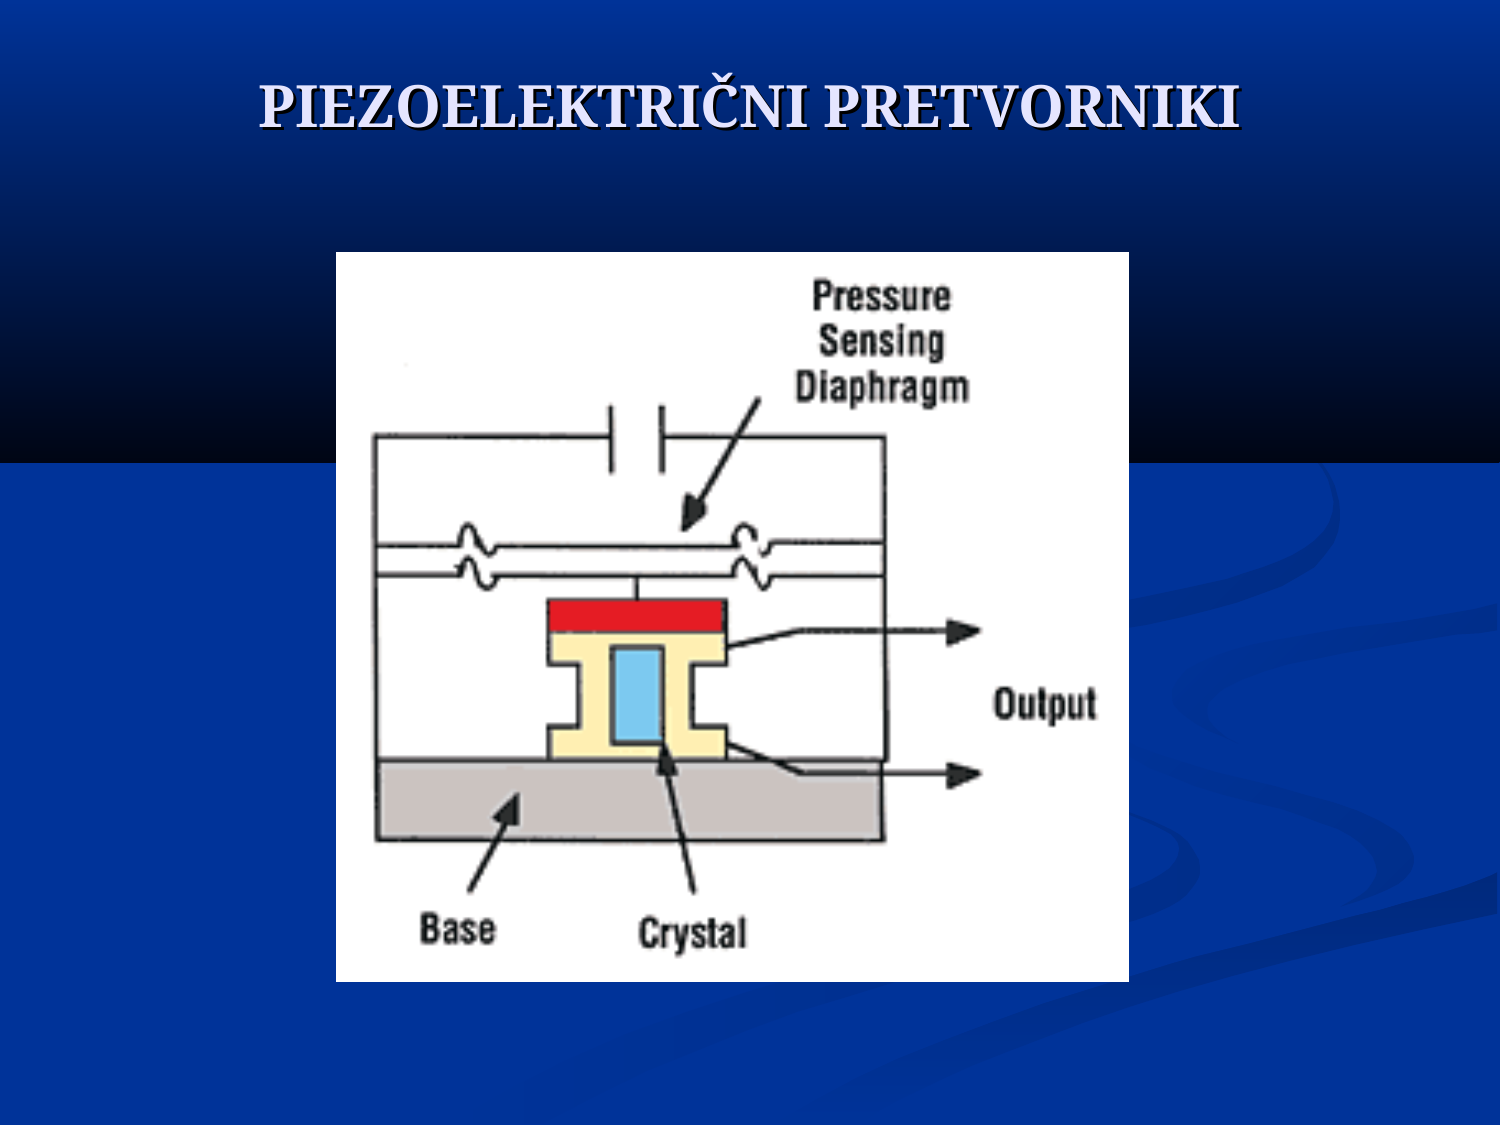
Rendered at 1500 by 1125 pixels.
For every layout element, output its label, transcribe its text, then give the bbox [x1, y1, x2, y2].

picture [336, 252, 1129, 982]
title PIEZOELEKTRIČNI PRETVORNIKI [75, 45, 1426, 233]
